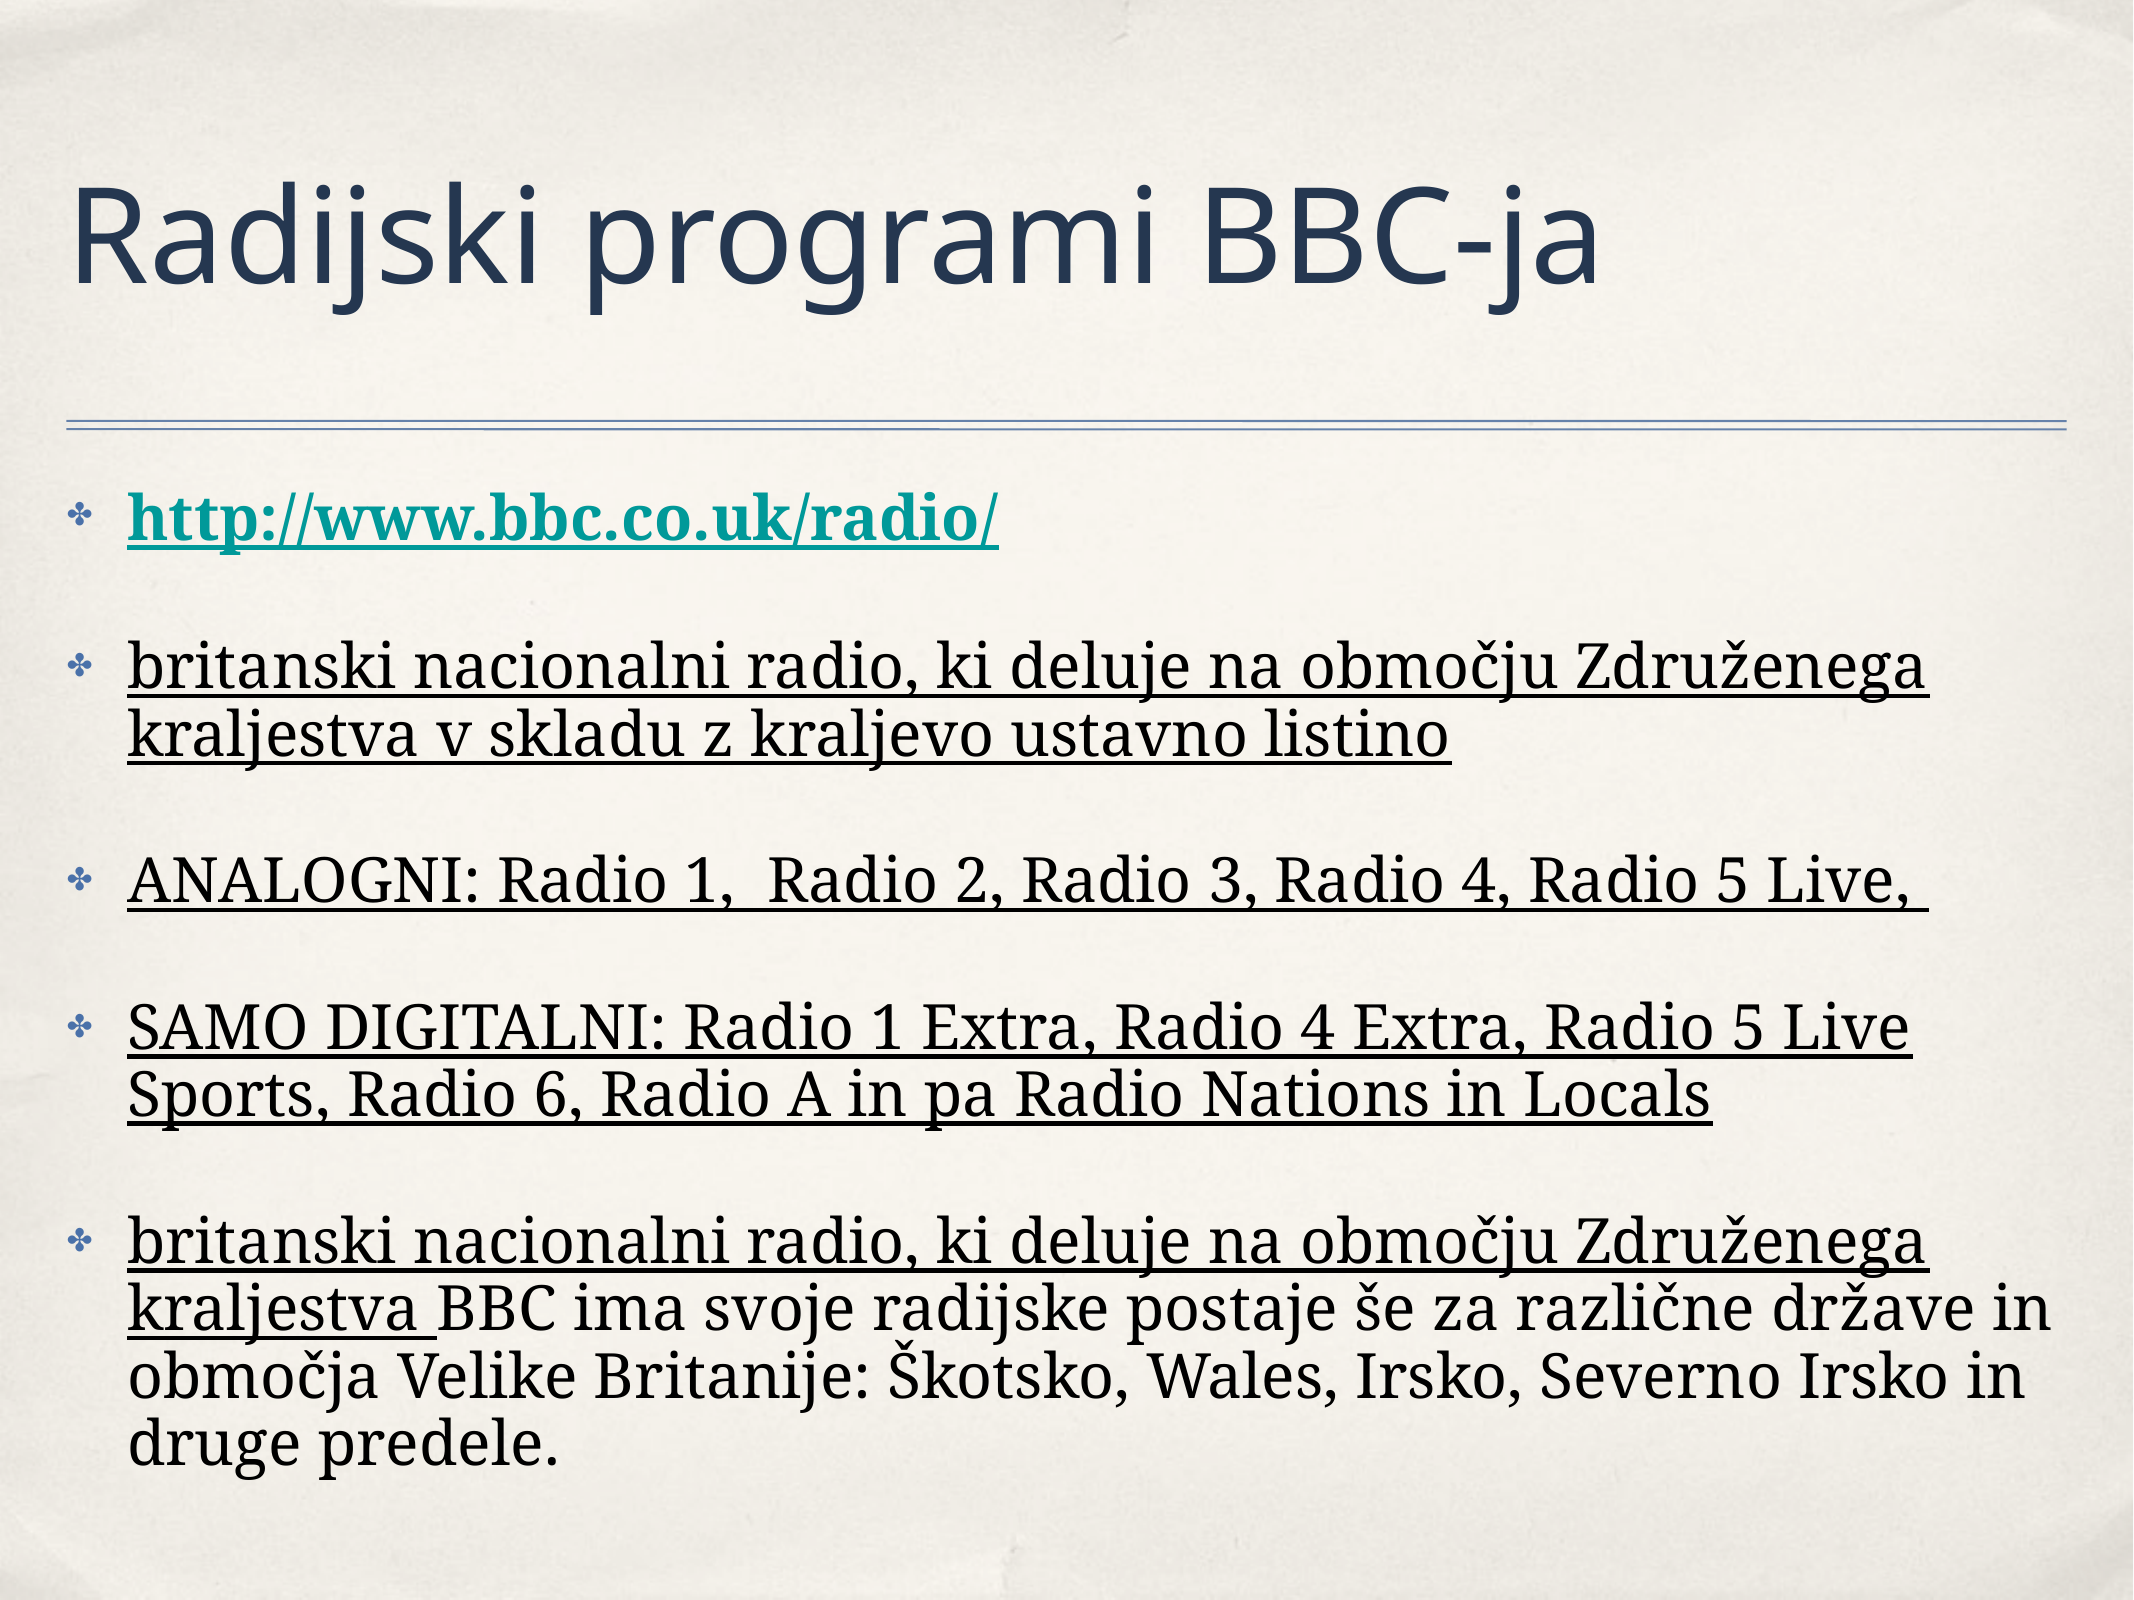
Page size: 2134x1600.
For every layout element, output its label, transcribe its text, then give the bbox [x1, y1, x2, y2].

list http://www.bbc.co.uk/radio/ britanski nacionalni radio, ki deluje na območju Združenega kraljestva v skladu z kraljevo ustavno listino ANALOGNI: Radio 1, Radio 2, Radio 3, Radio 4, Radio 5 Live, SAMO DIGITALNI: Radio 1 Extra, Radio 4 Extra, Radio 5 Live Sports, Radio 6, Radio A in pa Radio Nations in Locals britanski nacionalni radio, ki deluje na območju Združenega kraljestva BBC ima svoje radijske postaje še za različne države in območja Velike Britanije: Škotsko, Wales, Irsko, Severno Irsko in druge predele. [58, 419, 2075, 1539]
title Radijski programi BBC-ja [58, 32, 2075, 419]
picture [0, 0, 2134, 1600]
